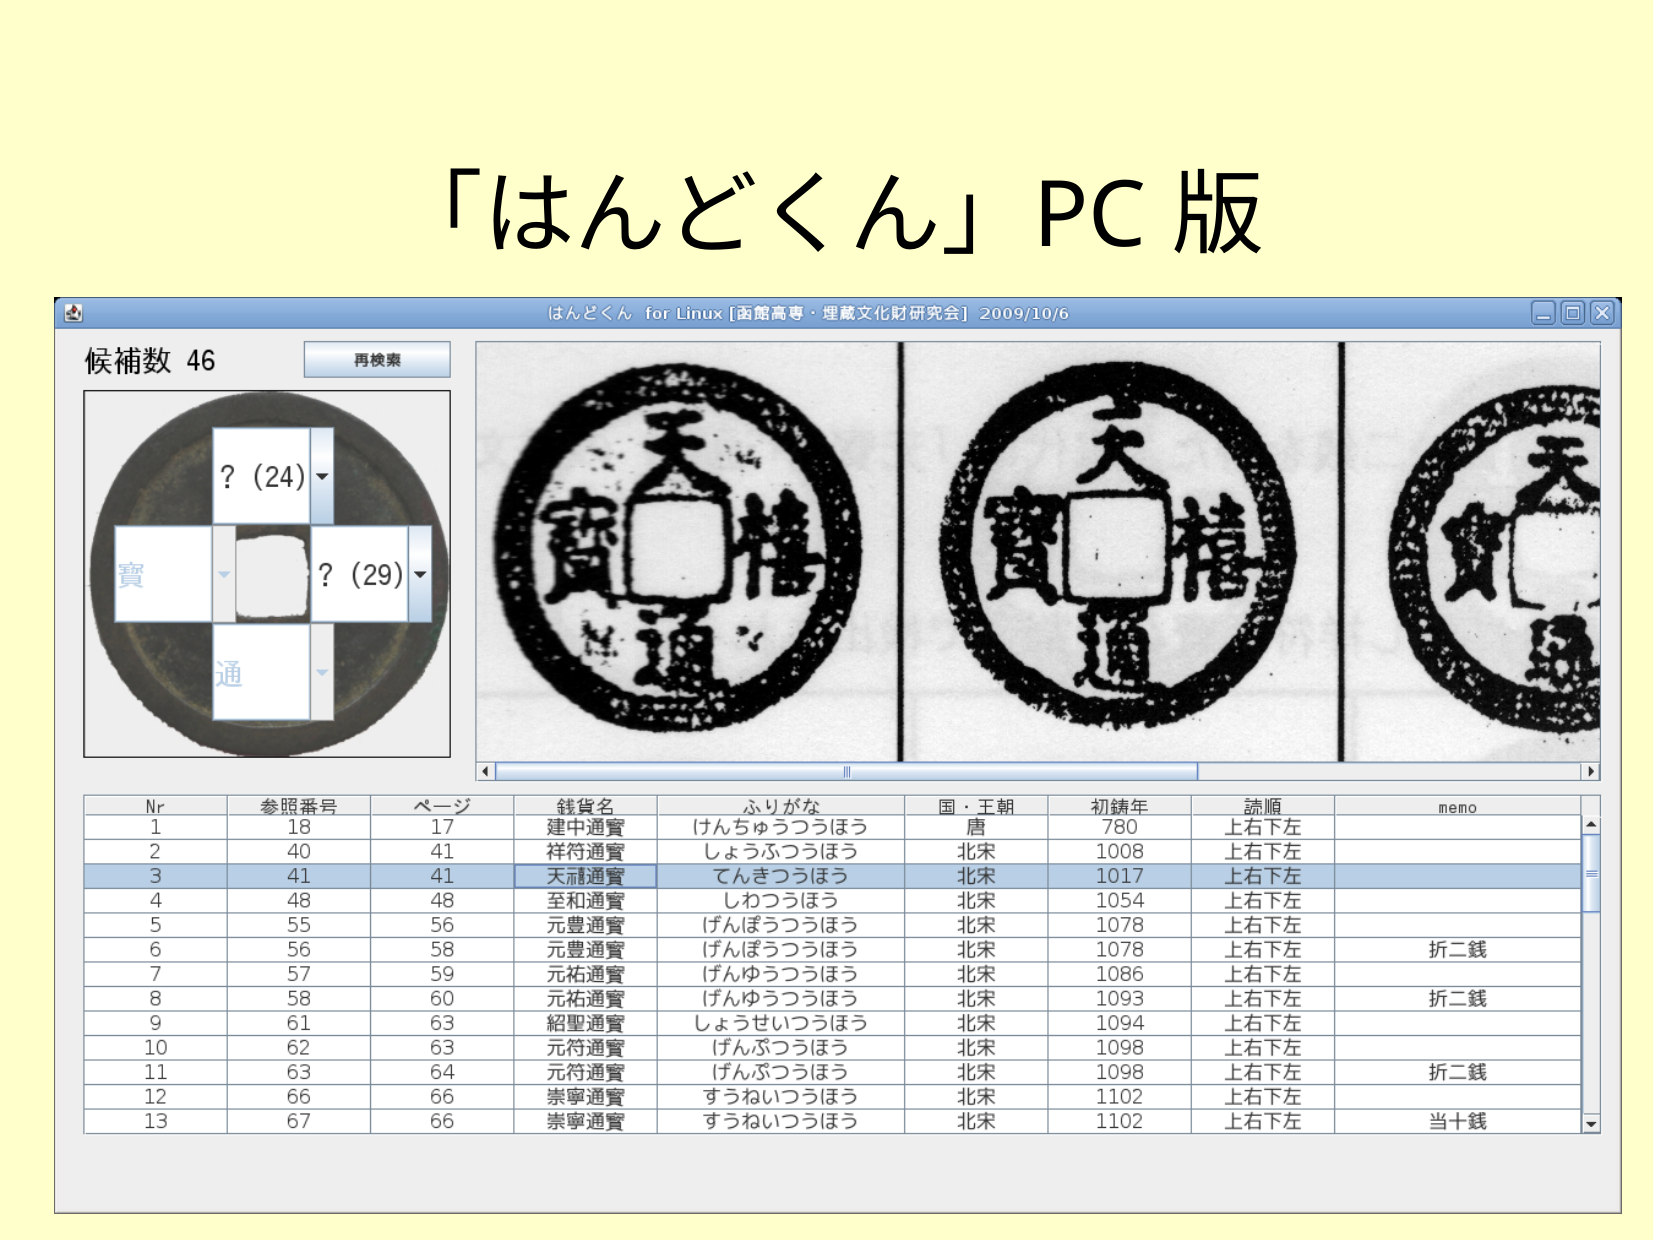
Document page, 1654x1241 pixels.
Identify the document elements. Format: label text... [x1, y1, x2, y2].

picture [54, 297, 1622, 1214]
title 「はんどくん」PC版 [121, 102, 1534, 297]
